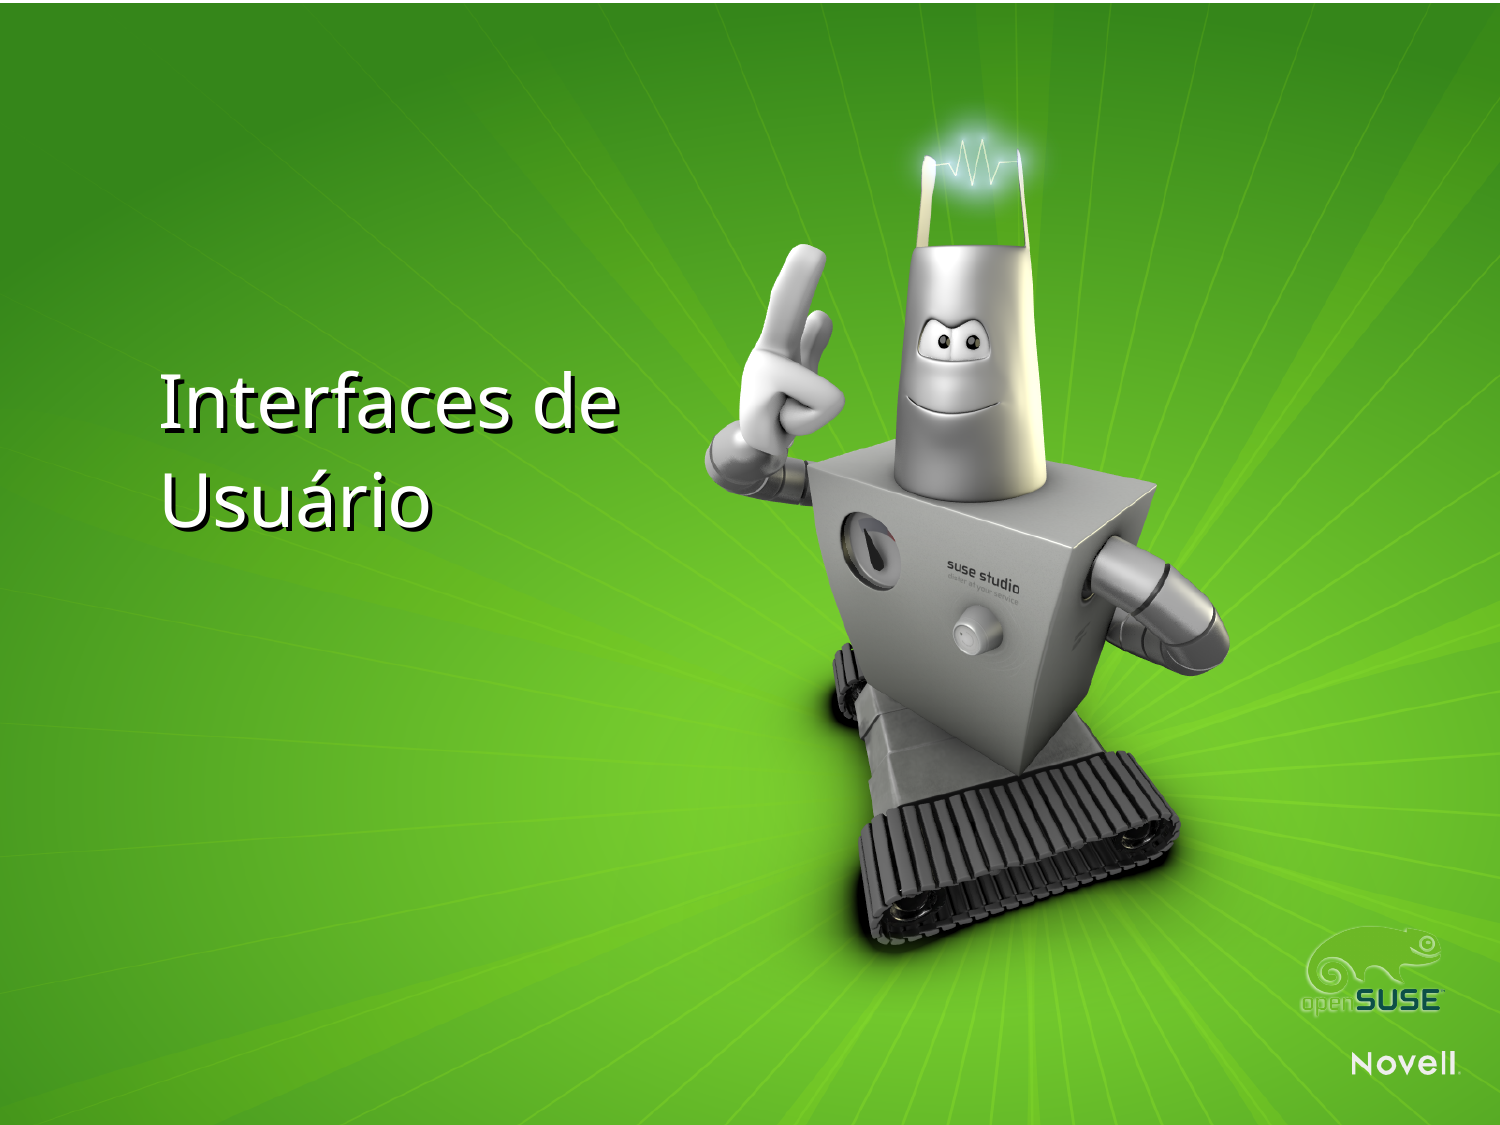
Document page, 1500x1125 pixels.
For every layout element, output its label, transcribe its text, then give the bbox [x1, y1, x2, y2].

title Interfaces de Usuário [158, 161, 858, 736]
picture [0, 3, 1500, 1125]
